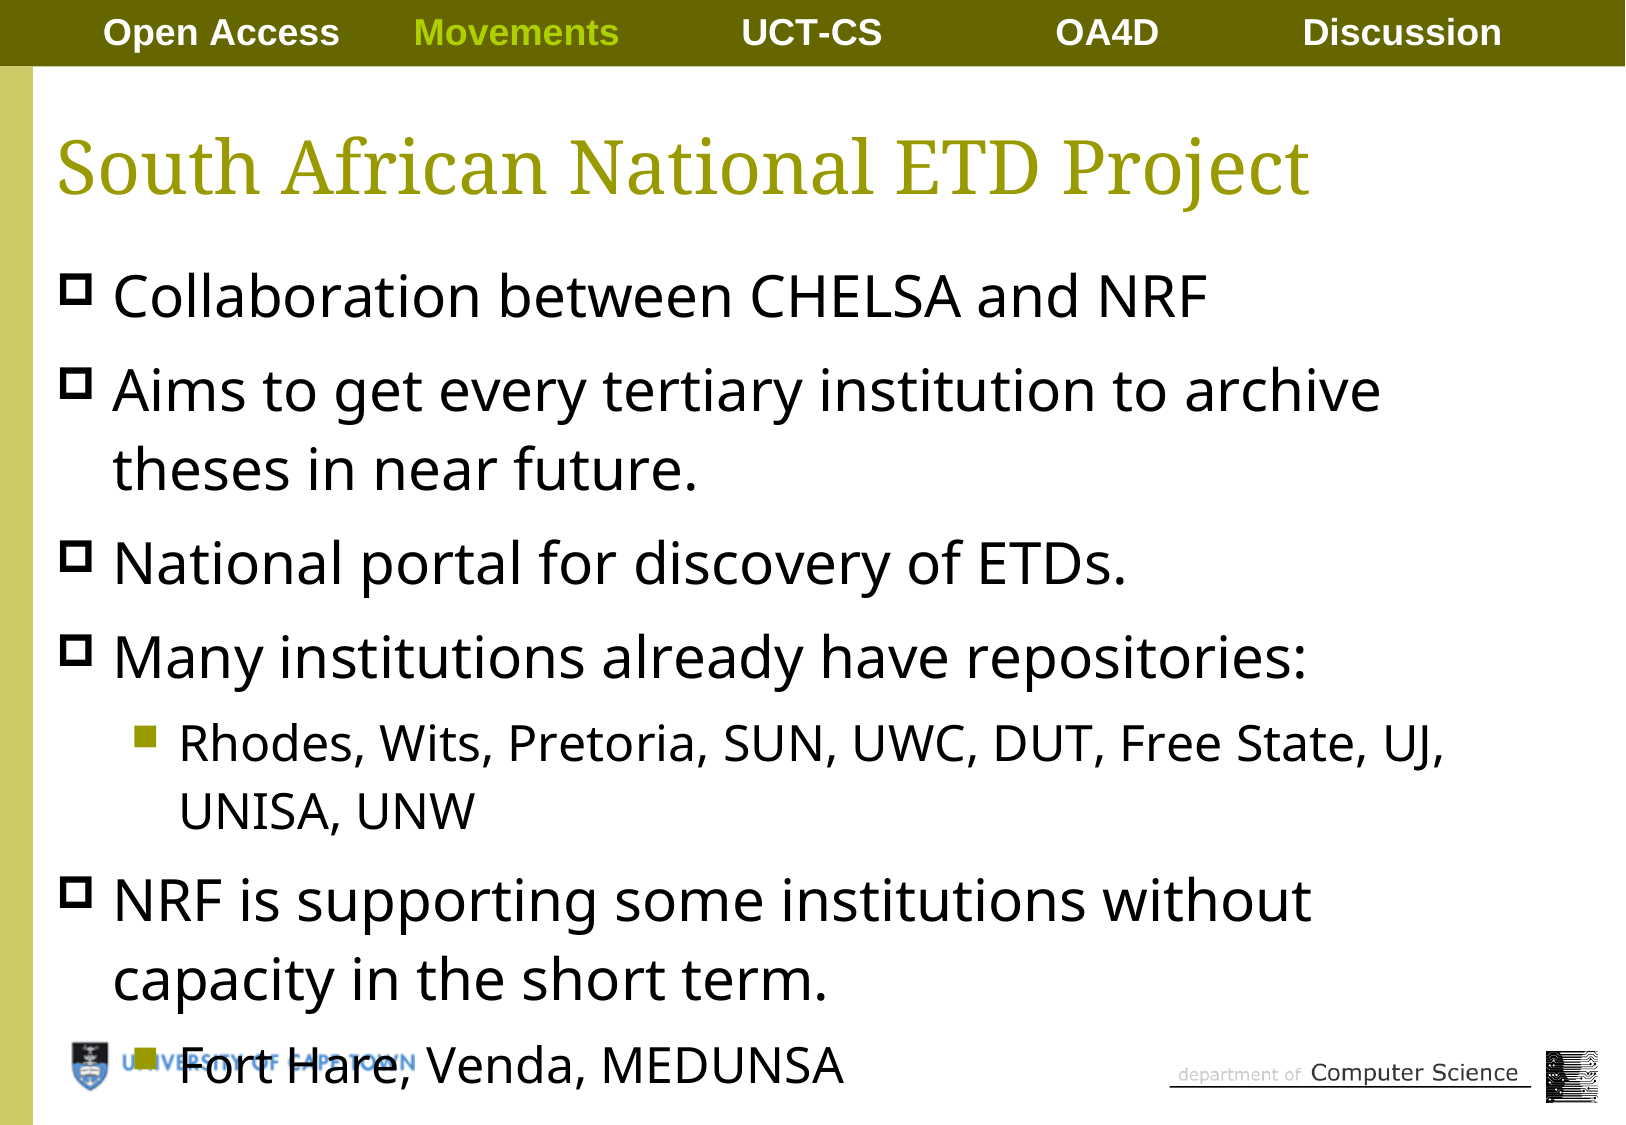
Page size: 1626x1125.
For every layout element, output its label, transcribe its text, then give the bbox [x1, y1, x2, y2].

picture [1169, 1043, 1532, 1091]
picture [1546, 1051, 1598, 1103]
title South African National ETD Project [56, 101, 1543, 229]
picture [61, 1024, 415, 1103]
text_box Open Access Movements UCT-CS OA4D Discussion [29, 0, 1595, 60]
list Collaboration between CHELSA and NRF Aims to get every tertiary institution to archive theses in near future. National portal for discovery of ETDs. Many institutions already have repositories: Rhodes, Wits, Pretoria, SUN, UWC, DUT, Free State, UJ, UNISA, UNW NRF is supporting some institutions without capacity in the short term. Fort Hare, Venda, MEDUNSA [56, 255, 1544, 1006]
